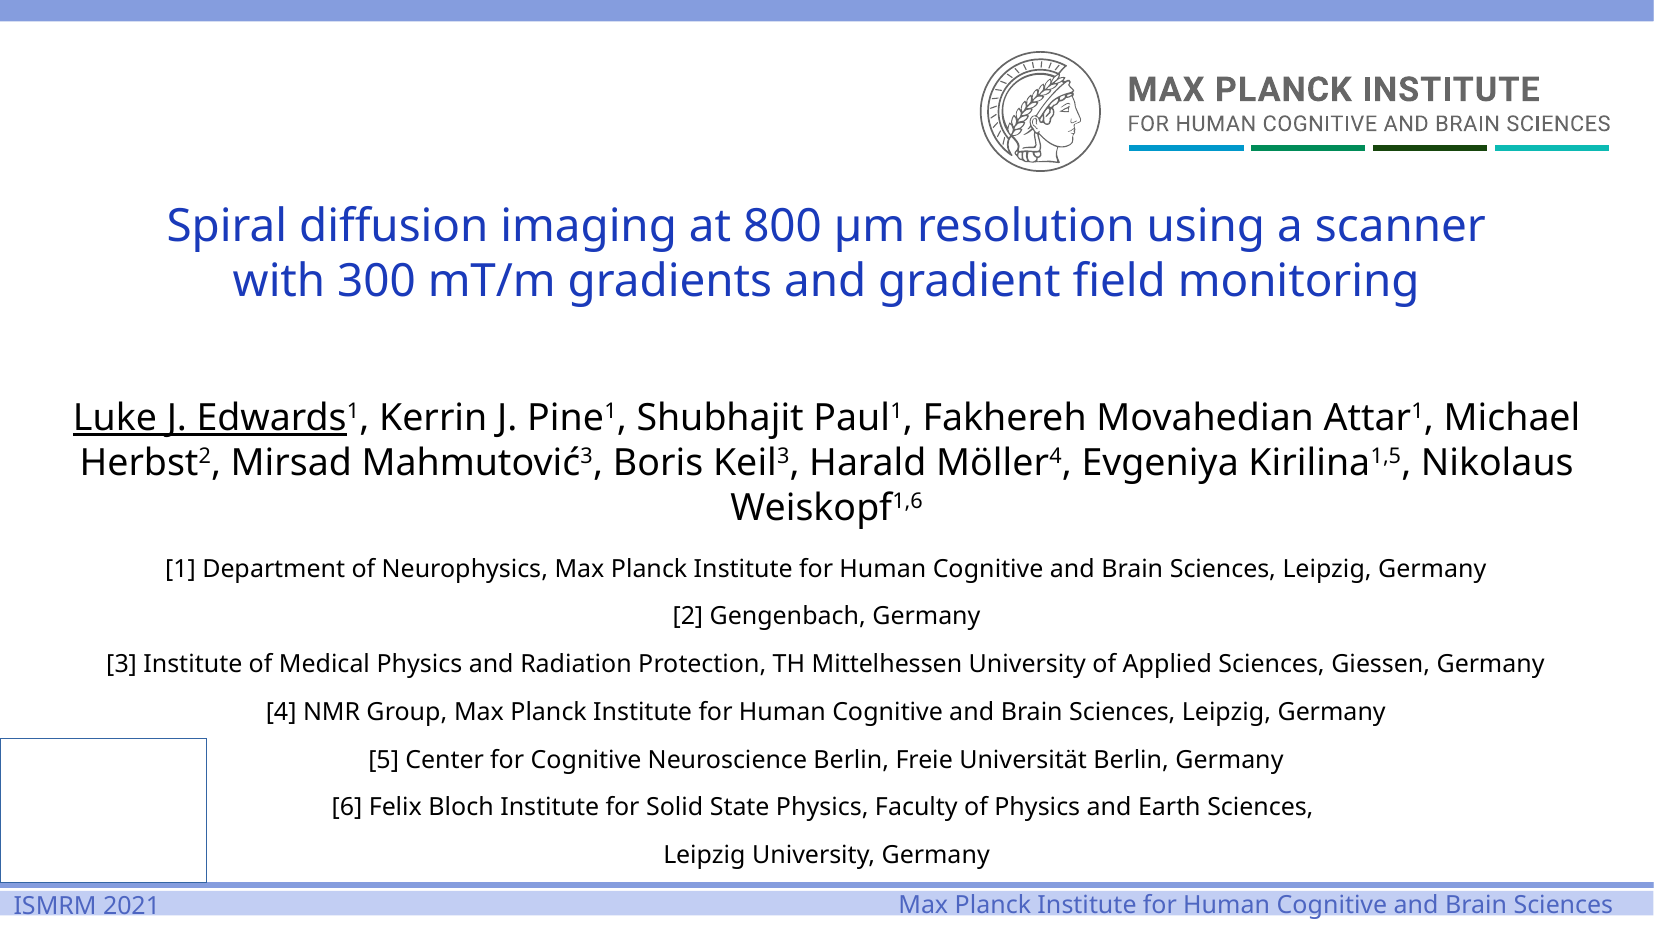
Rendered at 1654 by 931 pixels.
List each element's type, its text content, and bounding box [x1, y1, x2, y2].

text_box [1] Department of Neurophysics, Max Planck Institute for Human Cognitive and Brain Sciences, Leipzig, Germany [2] Gengenbach, Germany [3] Institute of Medical Physics and Radiation Protection, TH Mittelhessen University of Applied Sciences, Giessen, Germany [4] NMR Group, Max Planck Institute for Human Cognitive and Brain Sciences, Leipzig, Germany [5] Center for Cognitive Neuroscience Berlin, Freie Universität Berlin, Germany [6] Felix Bloch Institute for Solid State Physics, Faculty of Physics and Earth Sciences, Leipzig University, Germany [29, 544, 1625, 892]
title Spiral diffusion imaging at 800 µm resolution using a scanner with 300 mT/m gradients and gradient field monitoring [123, 188, 1530, 380]
text_box Luke J. Edwards1, Kerrin J. Pine1, Shubhajit Paul1, Fakhereh Movahedian Attar1, Michael Herbst2, Mirsad Mahmutović3, Boris Keil3, Harald Möller4, Evgeniya Kirilina1,5, Nikolaus Weiskopf1,6 [29, 385, 1625, 532]
